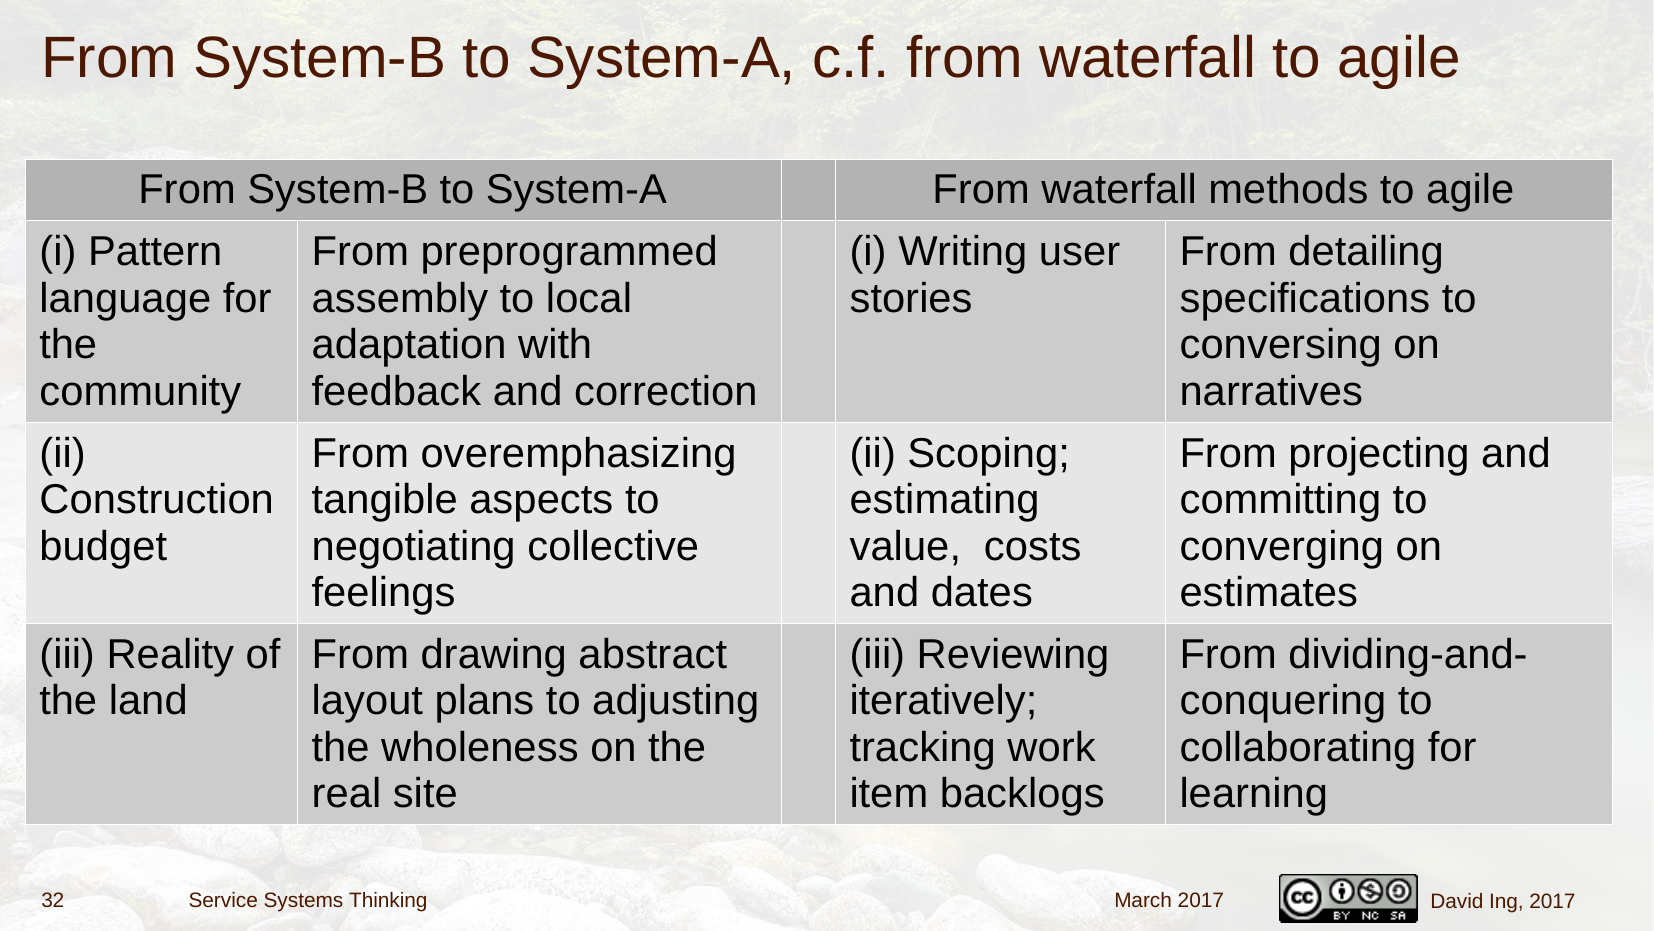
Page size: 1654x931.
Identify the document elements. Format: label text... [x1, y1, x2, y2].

table_cell (i) Pattern language for the community [26, 221, 297, 422]
table_cell (ii) Construction budget [26, 423, 297, 623]
table_cell From dividing-and-conquering to collaborating for learning [1166, 624, 1612, 824]
table_cell (iii) Reality of the land [26, 624, 297, 824]
table_cell (ii) Scoping; estimating value, costs and dates [836, 423, 1165, 623]
table_cell [782, 624, 835, 824]
table_header From System-B to System-A [26, 160, 781, 220]
title From System-B to System-A, c.f. from waterfall to agile [41, 30, 1613, 126]
table_cell (i) Writing user stories [836, 221, 1165, 422]
table_cell From projecting and committing to converging on estimates [1166, 423, 1612, 623]
table_cell From detailing specifications to conversing on narratives [1166, 221, 1612, 422]
table_cell (iii) Reviewing iteratively; tracking work item backlogs [836, 624, 1165, 824]
table_header [782, 160, 835, 220]
table_cell From preprogrammed assembly to local adaptation with feedback and correction [298, 221, 781, 422]
picture [0, 0, 1654, 931]
table_cell From overemphasizing tangible aspects to negotiating collective feelings [298, 423, 781, 623]
table_header From waterfall methods to agile [836, 160, 1612, 220]
table_cell From drawing abstract layout plans to adjusting the wholeness on the real site [298, 624, 781, 824]
table_cell [782, 423, 835, 623]
table_cell [782, 221, 835, 422]
